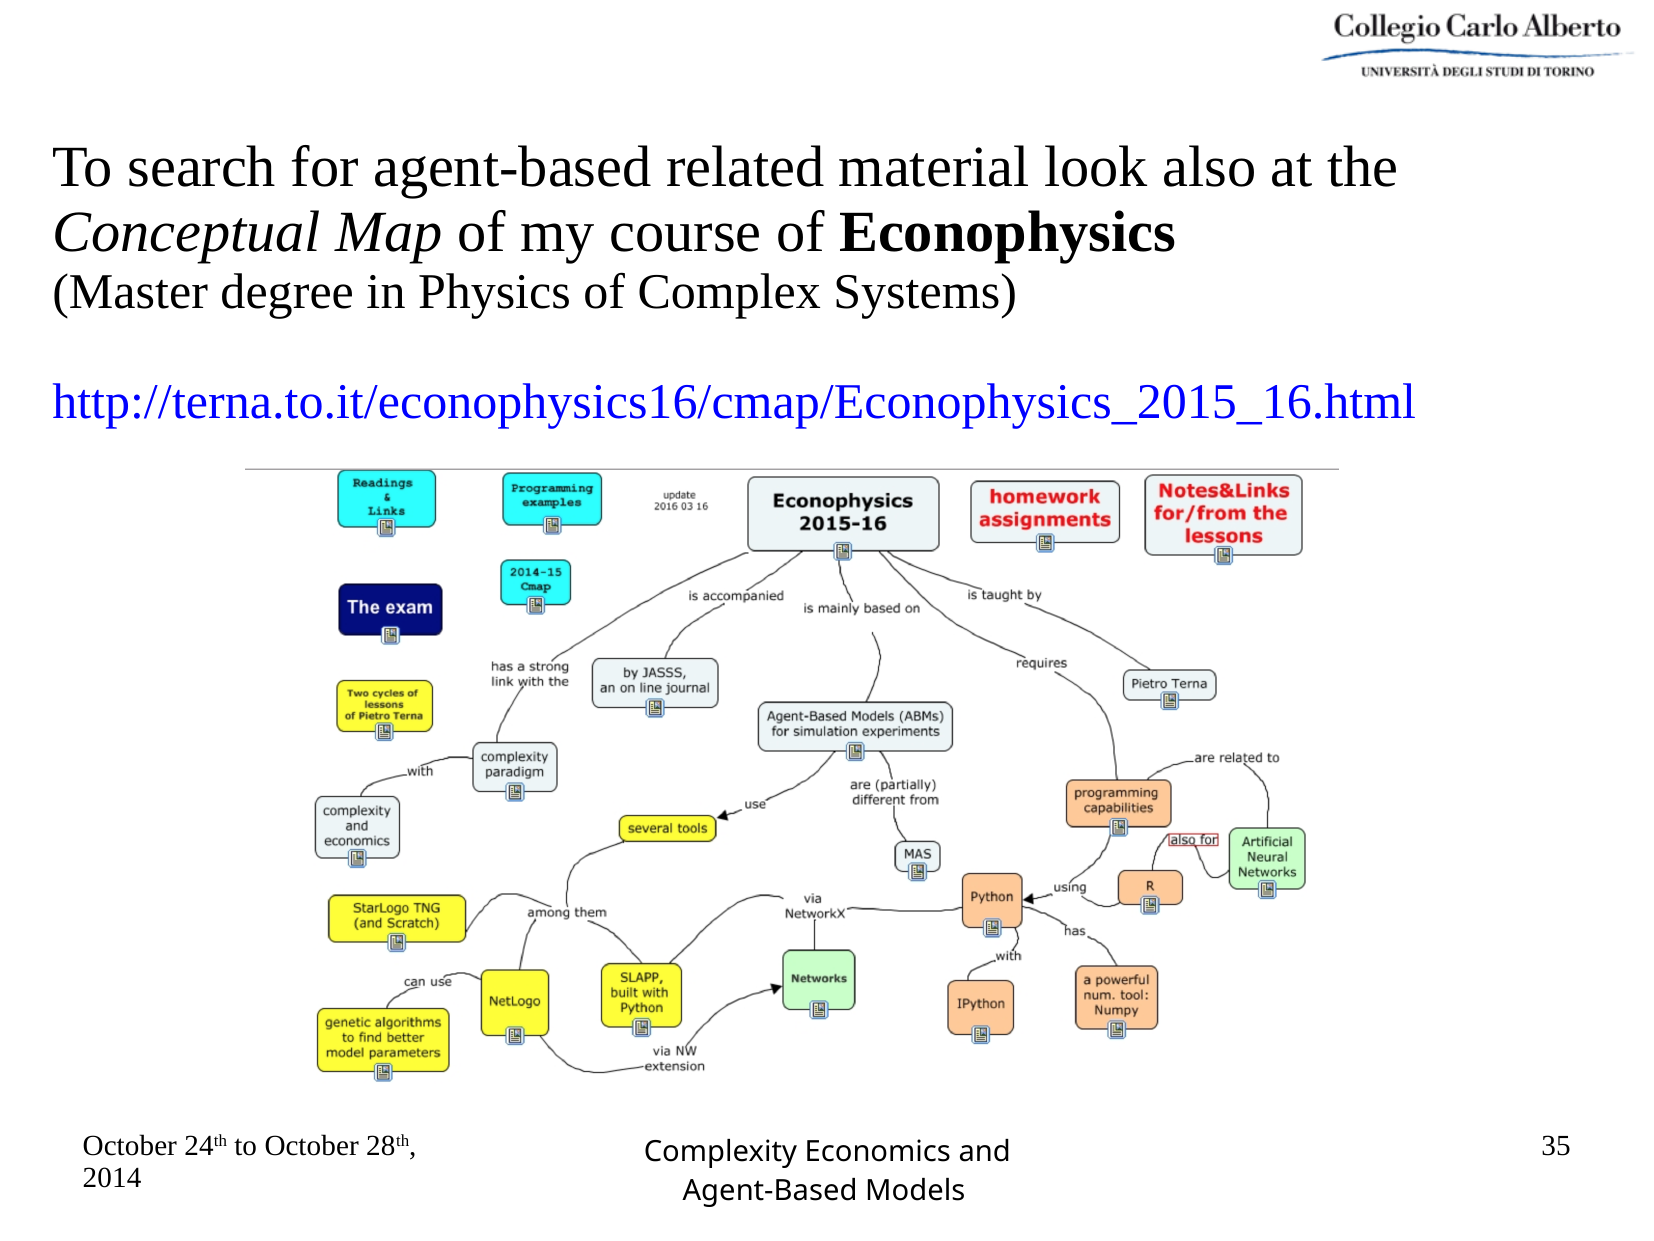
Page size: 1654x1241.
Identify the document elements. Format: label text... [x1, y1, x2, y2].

text_box To search for agent-based related material look also at the Conceptual Map of my course of Econophysics (Master degree in Physics of Complex Systems) http://terna.to.it/econophysics16/cmap/Econophysics_2015_16.html [37, 127, 1501, 451]
picture [1312, 0, 1645, 92]
picture [245, 468, 1339, 1088]
